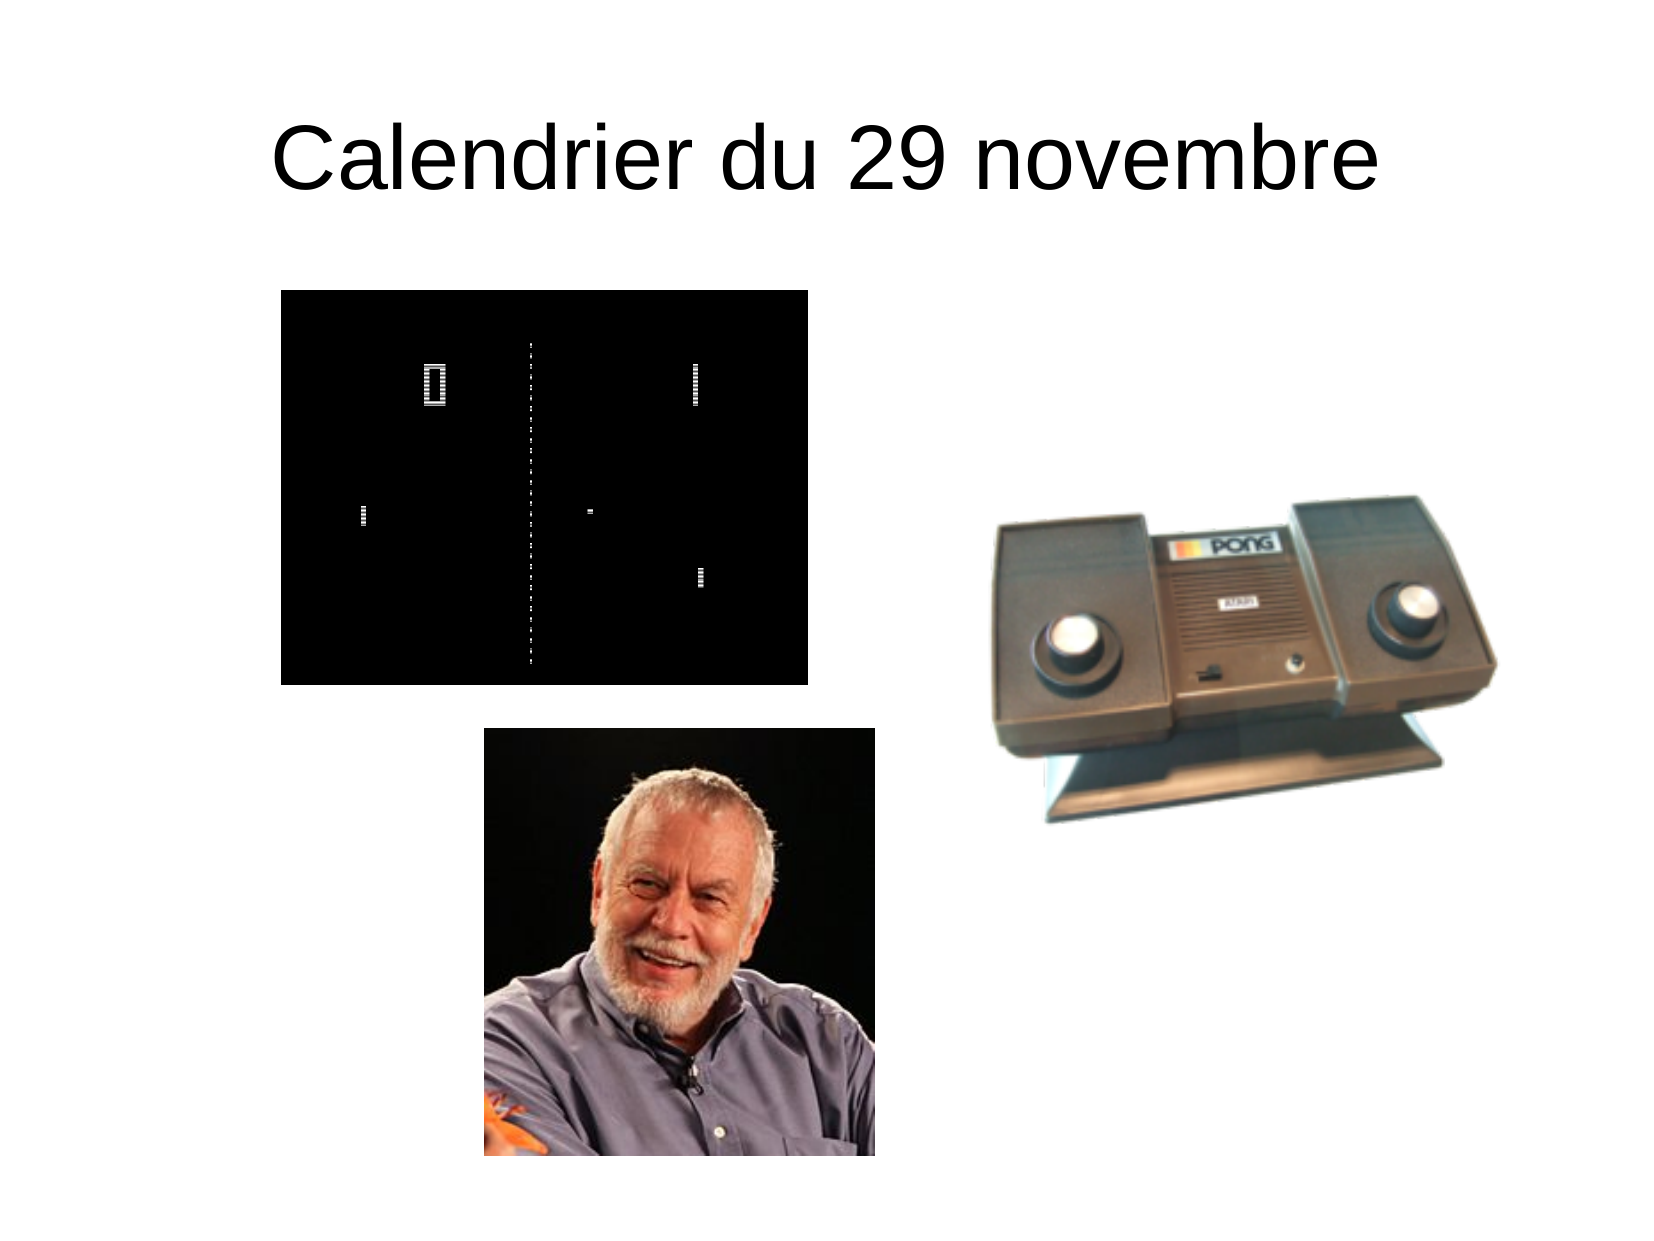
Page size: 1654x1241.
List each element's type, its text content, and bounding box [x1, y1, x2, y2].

picture [484, 728, 875, 1156]
picture [281, 290, 808, 686]
picture [980, 484, 1510, 836]
title Calendrier du 29 novembre [82, 49, 1571, 257]
